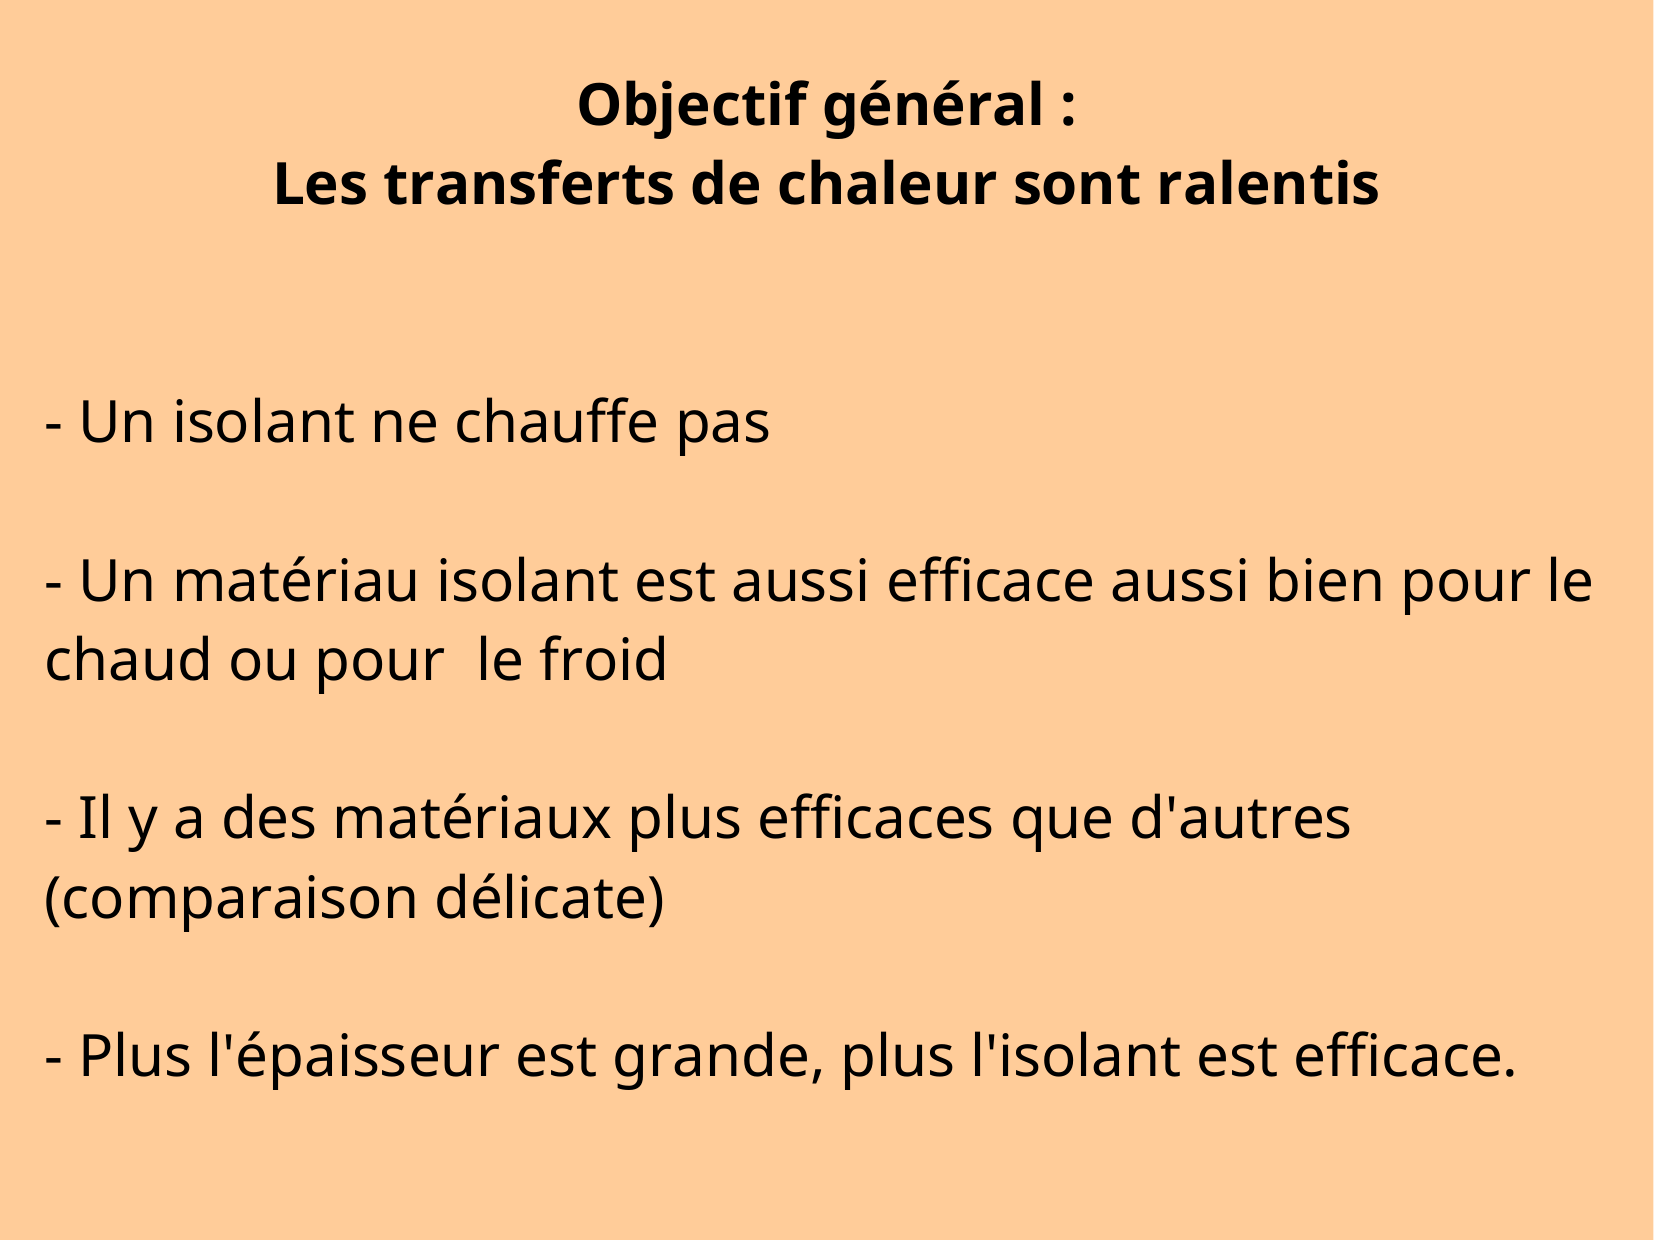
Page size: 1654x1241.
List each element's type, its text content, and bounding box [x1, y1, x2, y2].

text_box Objectif général : Les transferts de chaleur sont ralentis - Un isolant ne chauffe pas - Un matériau isolant est aussi efficace aussi bien pour le chaud ou pour le froid - Il y a des matériaux plus efficaces que d'autres (comparaison délicate) - Plus l'épaisseur est grande, plus l'isolant est efficace. [29, 56, 1625, 1107]
